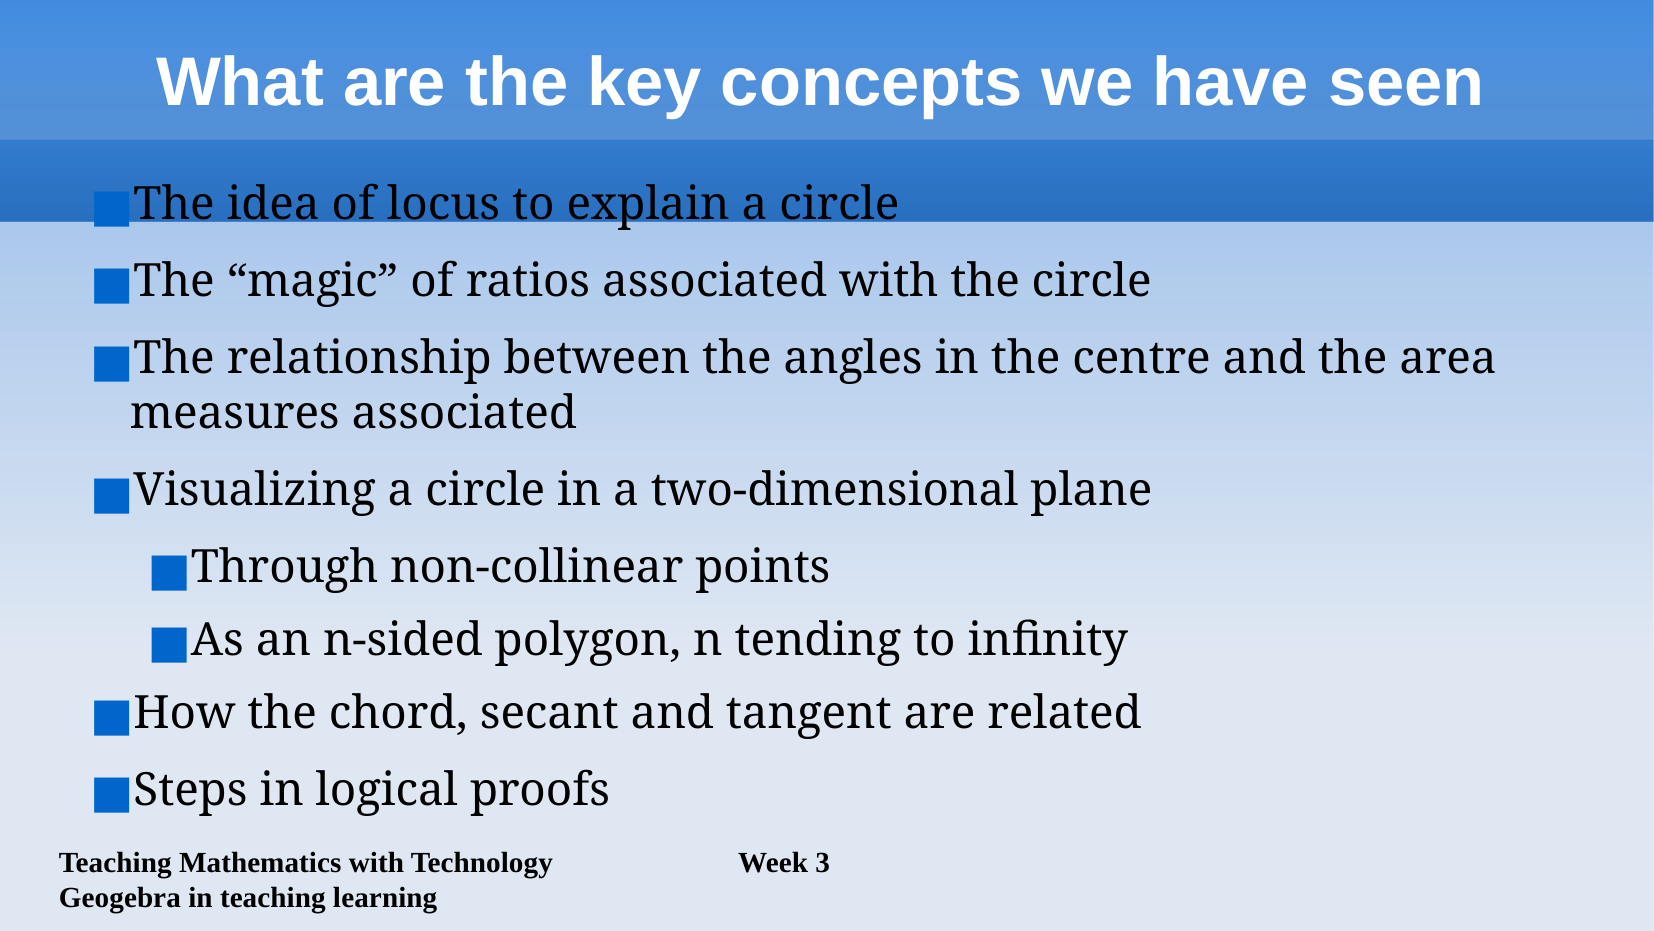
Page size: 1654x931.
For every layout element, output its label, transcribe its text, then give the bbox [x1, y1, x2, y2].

text_box The idea of locus to explain a circle The “magic” of ratios associated with the circle The relationship between the angles in the centre and the area measures associated Visualizing a circle in a two-dimensional plane Through non-collinear points As an n-sided polygon, n tending to infinity How the chord, secant and tangent are related Steps in logical proofs [76, 173, 1565, 813]
text_box What are the key concepts we have seen [76, 0, 1565, 156]
picture [0, 0, 1654, 931]
